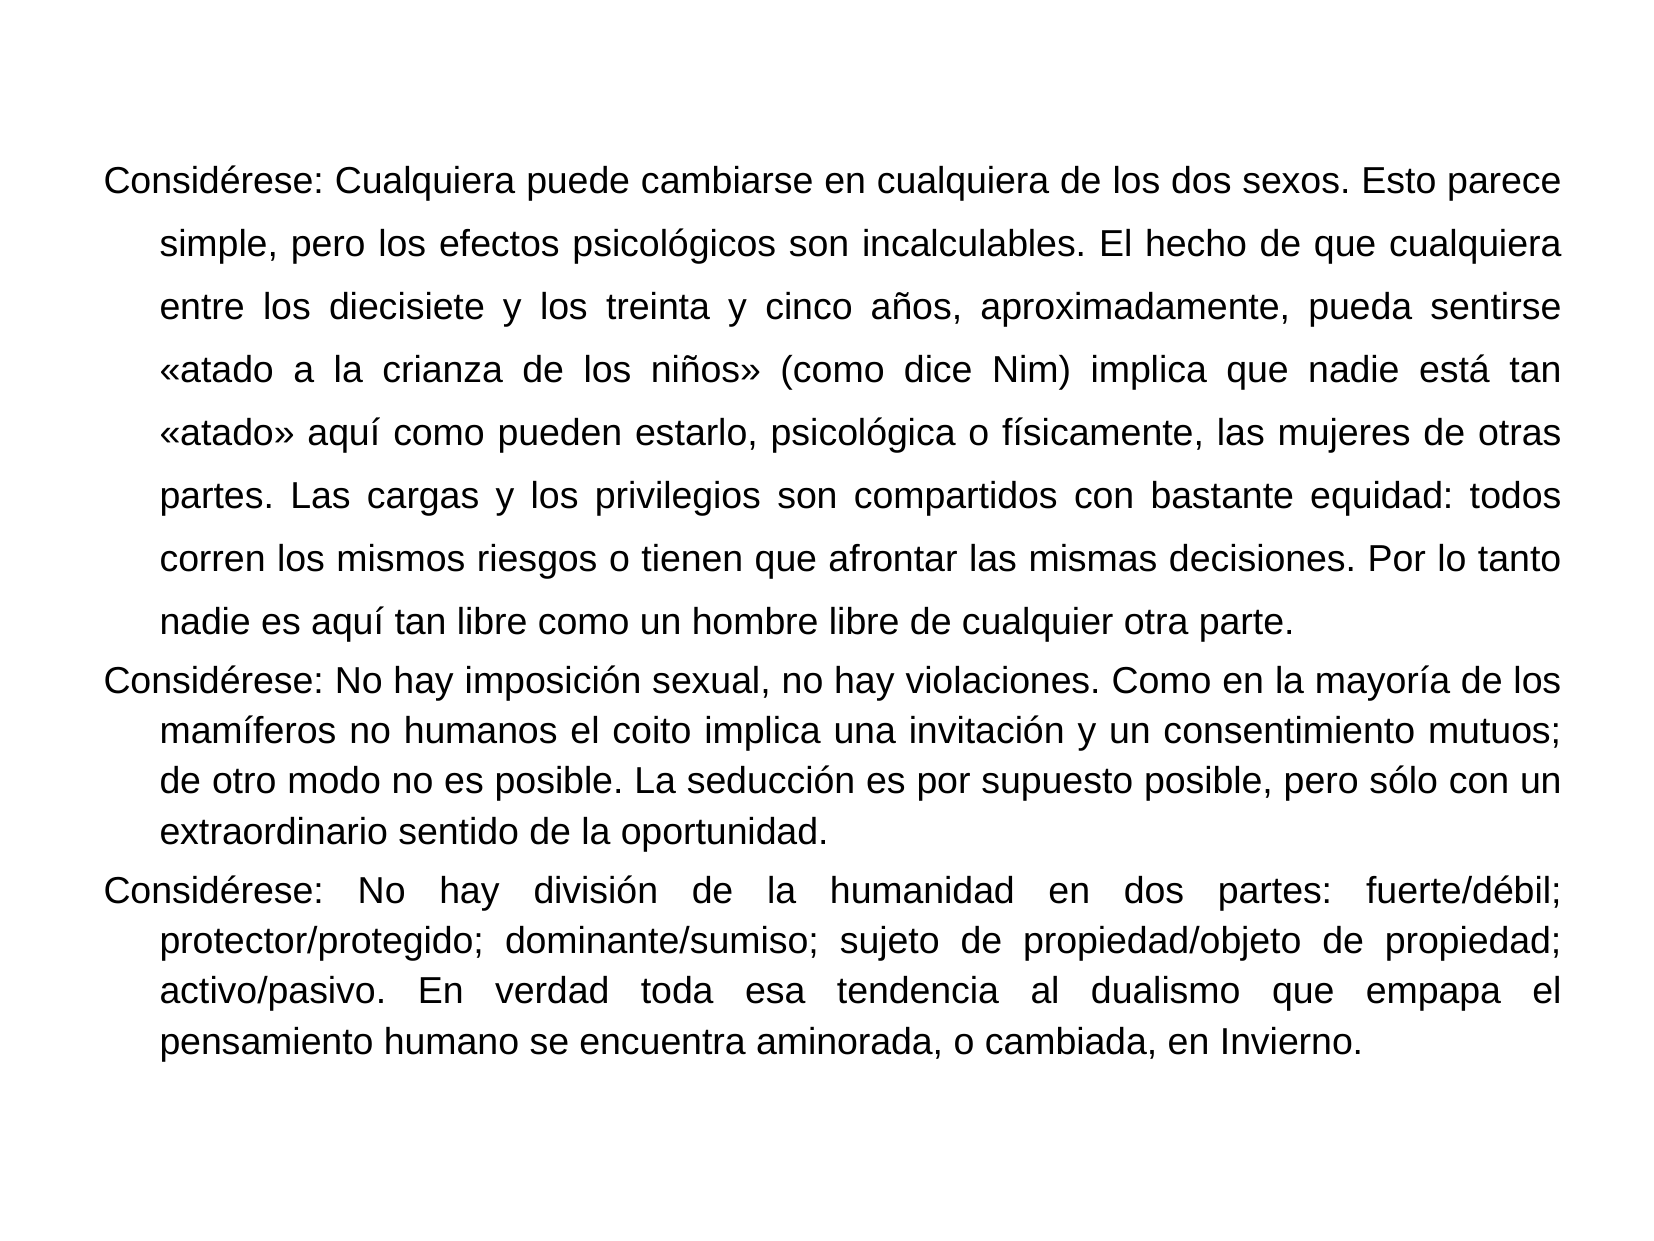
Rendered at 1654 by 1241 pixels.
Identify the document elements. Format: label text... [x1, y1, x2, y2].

text_box Considérese: Cualquiera puede cambiarse en cualquiera de los dos sexos. Esto parece simple, pero los efectos psicológicos son incalculables. El hecho de que cualquiera entre los diecisiete y los treinta y cinco años, aproximadamente, pueda sentirse «atado a la crianza de los niños» (como dice Nim) implica que nadie está tan «atado» aquí como pueden estarlo, psicológica o físicamente, las mujeres de otras partes. Las cargas y los privilegios son compartidos con bastante equidad: todos corren los mismos riesgos o tienen que afrontar las mismas decisiones. Por lo tanto nadie es aquí tan libre como un hombre libre de cualquier otra parte. Considérese: No hay imposición sexual, no hay violaciones. Como en la mayoría de los mamíferos no humanos el coito implica una invitación y un consentimiento mutuos; de otro modo no es posible. La seducción es por supuesto posible, pero sólo con un extraordinario sentido de la oportunidad. Considérese: No hay división de la humanidad en dos partes: fuerte/débil; protector/protegido; dominante/sumiso; sujeto de propiedad/objeto de propiedad; activo/pasivo. En verdad toda esa tendencia al dualismo que empapa el pensamiento humano se encuentra aminorada, o cambiada, en Invierno. [88, 131, 1577, 1034]
